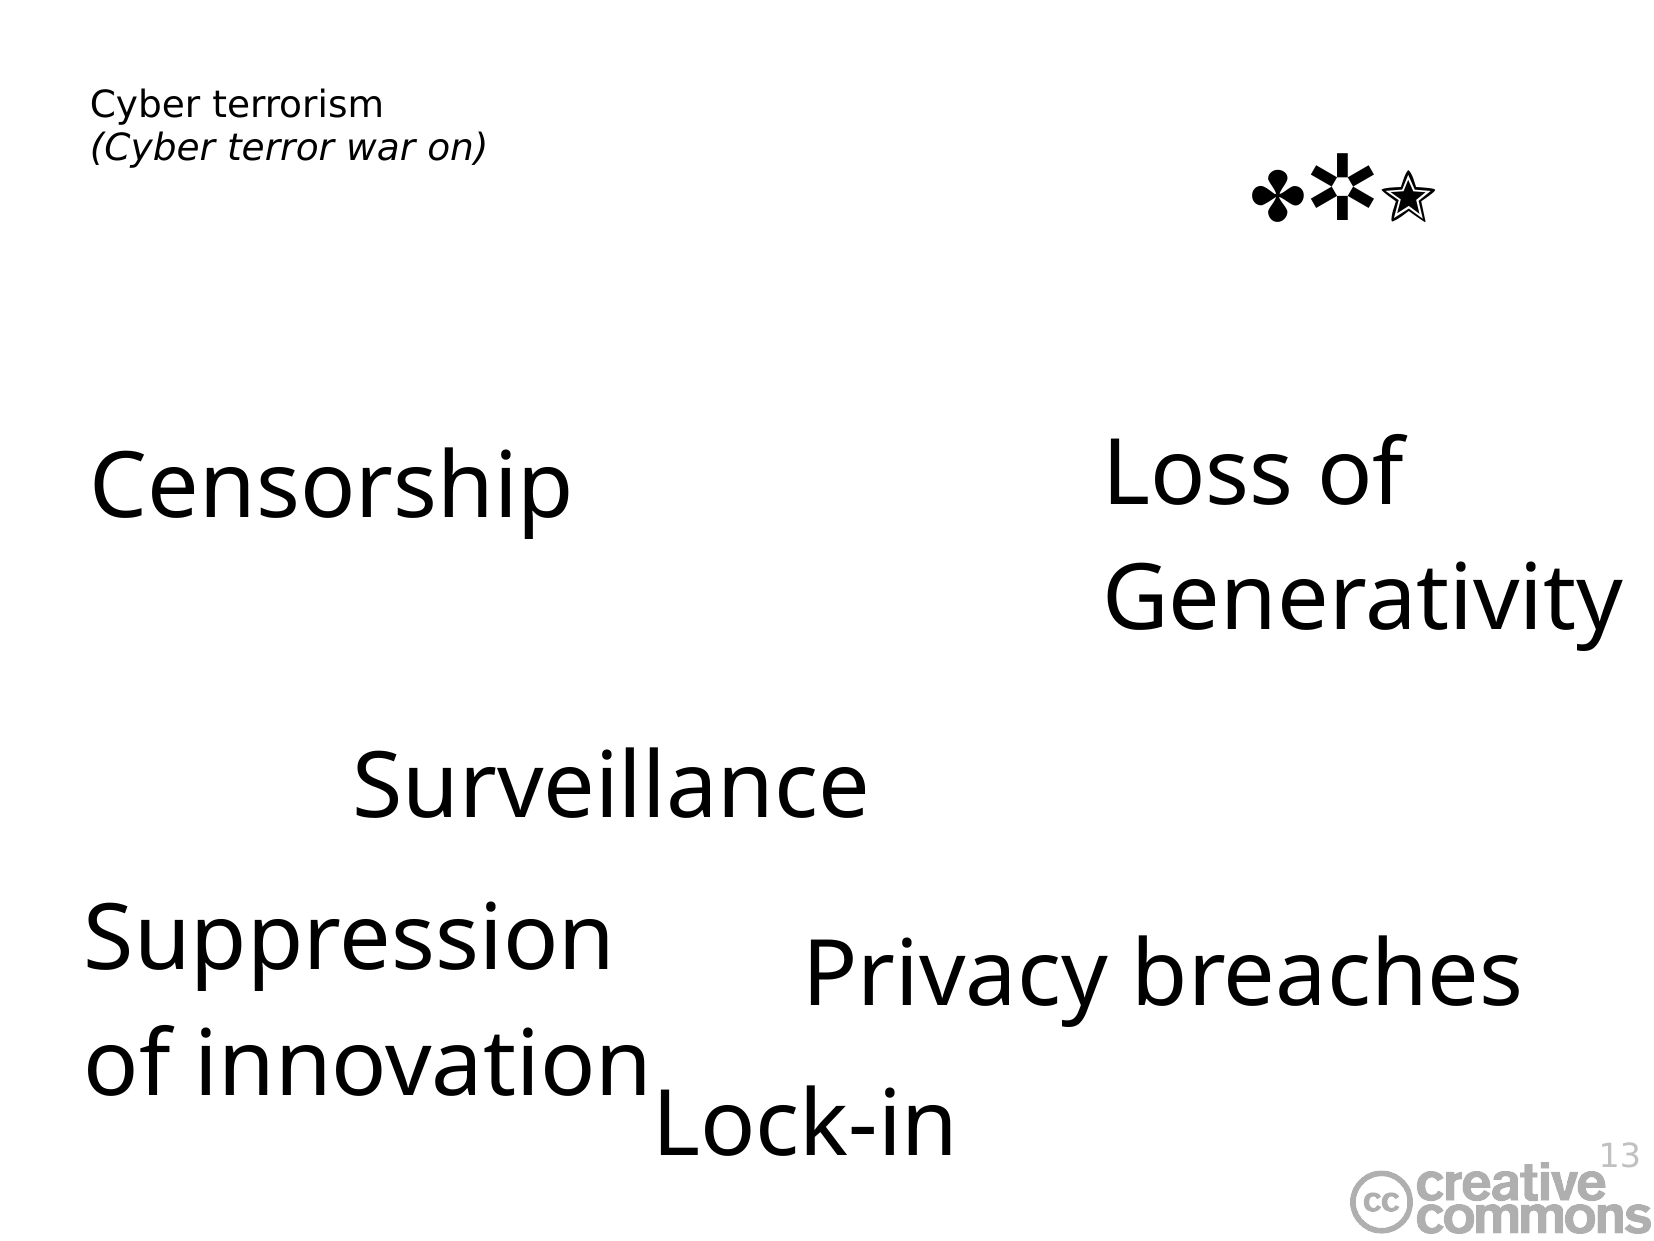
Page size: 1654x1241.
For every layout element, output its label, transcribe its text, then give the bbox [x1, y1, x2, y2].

text_box Privacy breaches [787, 900, 1508, 1038]
text_box Surveillance [337, 712, 858, 851]
text_box Lock-in [637, 1050, 958, 1188]
text_box Cyber terrorism (Cyber terror war on) [75, 75, 495, 177]
text_box Loss of Generativity [1087, 399, 1569, 638]
text_box Censorship [75, 412, 560, 550]
picture [1350, 1162, 1651, 1234]
text_box DRM [1237, 150, 1405, 278]
text_box Suppression of innovation [69, 864, 625, 1102]
